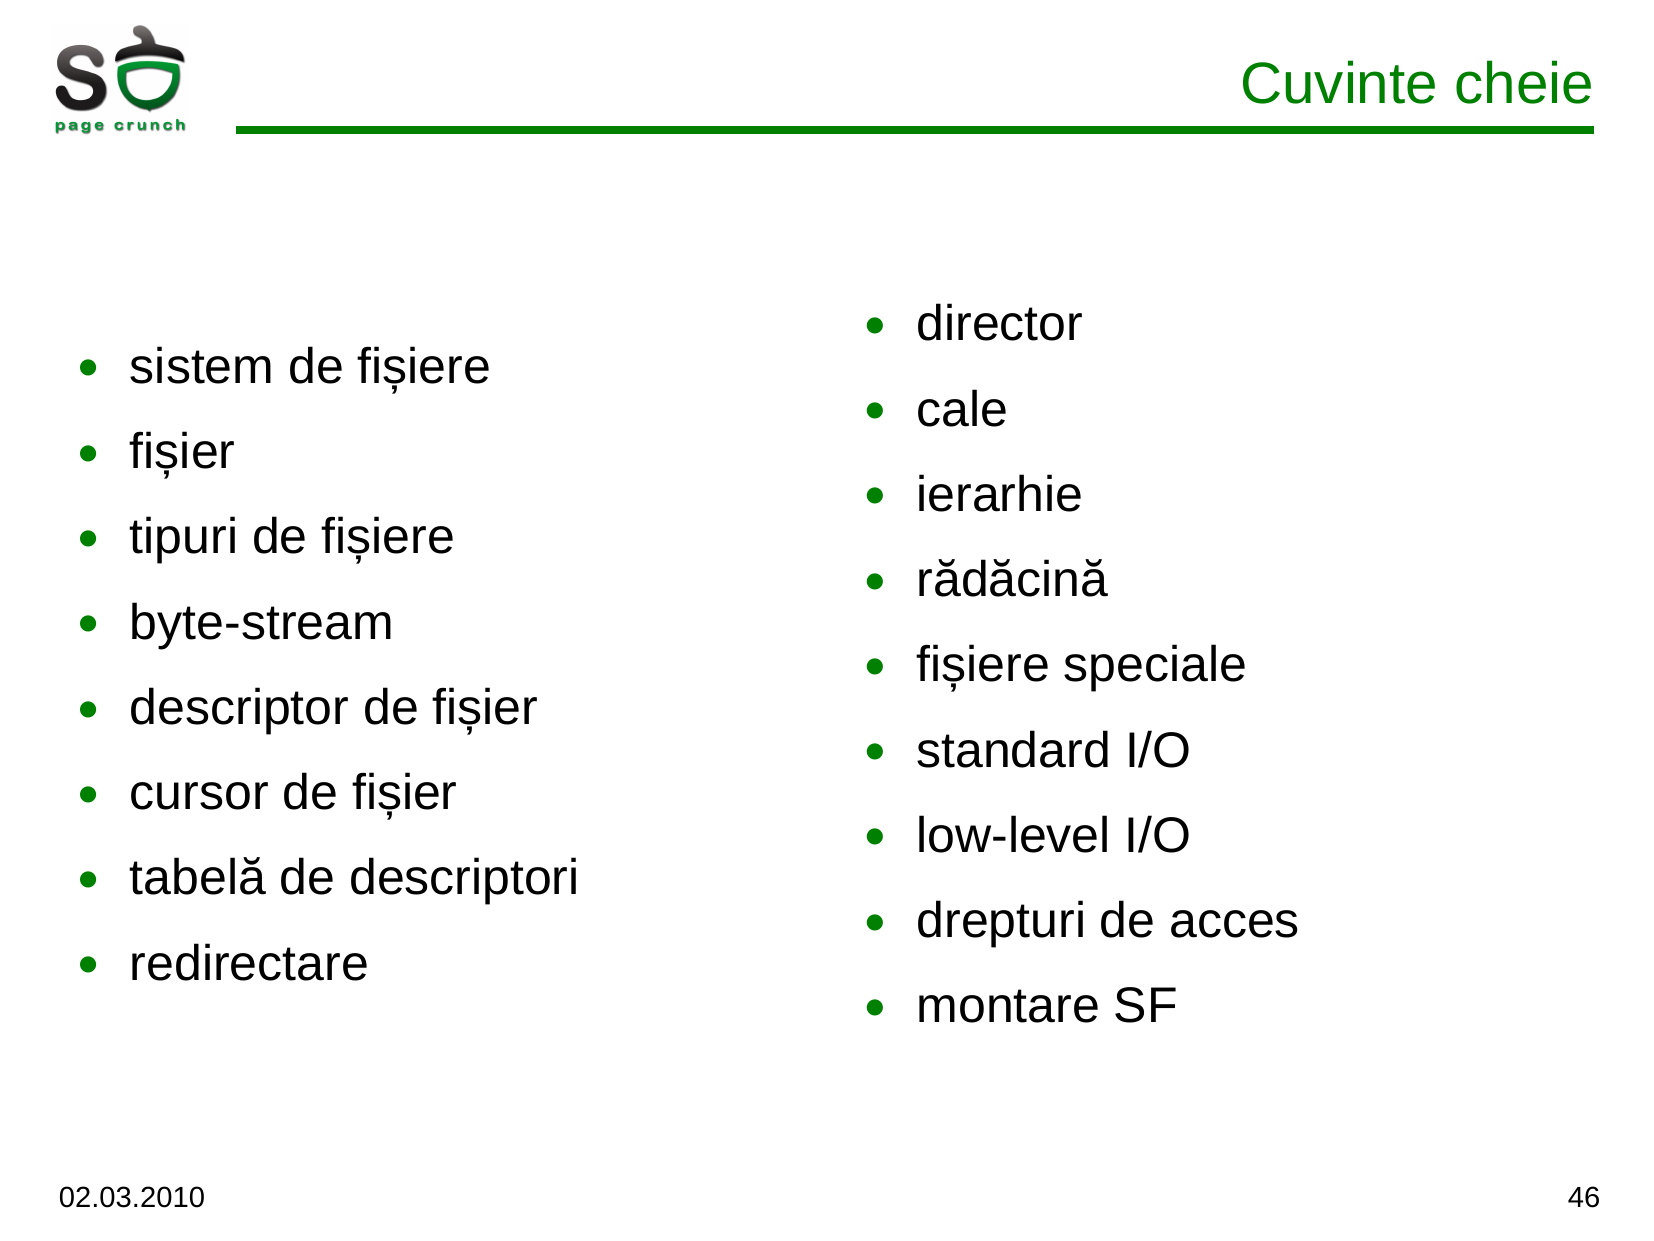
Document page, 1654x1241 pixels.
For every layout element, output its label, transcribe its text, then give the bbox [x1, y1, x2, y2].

list sistem de fișiere fișier tipuri de fișiere byte-stream descriptor de fișier cursor de fișier tabelă de descriptori redirectare [59, 177, 809, 1152]
title Cuvinte cheie [236, 49, 1595, 119]
list director cale ierarhie rădăcină fișiere speciale standard I/O low-level I/O drepturi de acces montare SF [845, 177, 1596, 1152]
picture [53, 23, 188, 136]
